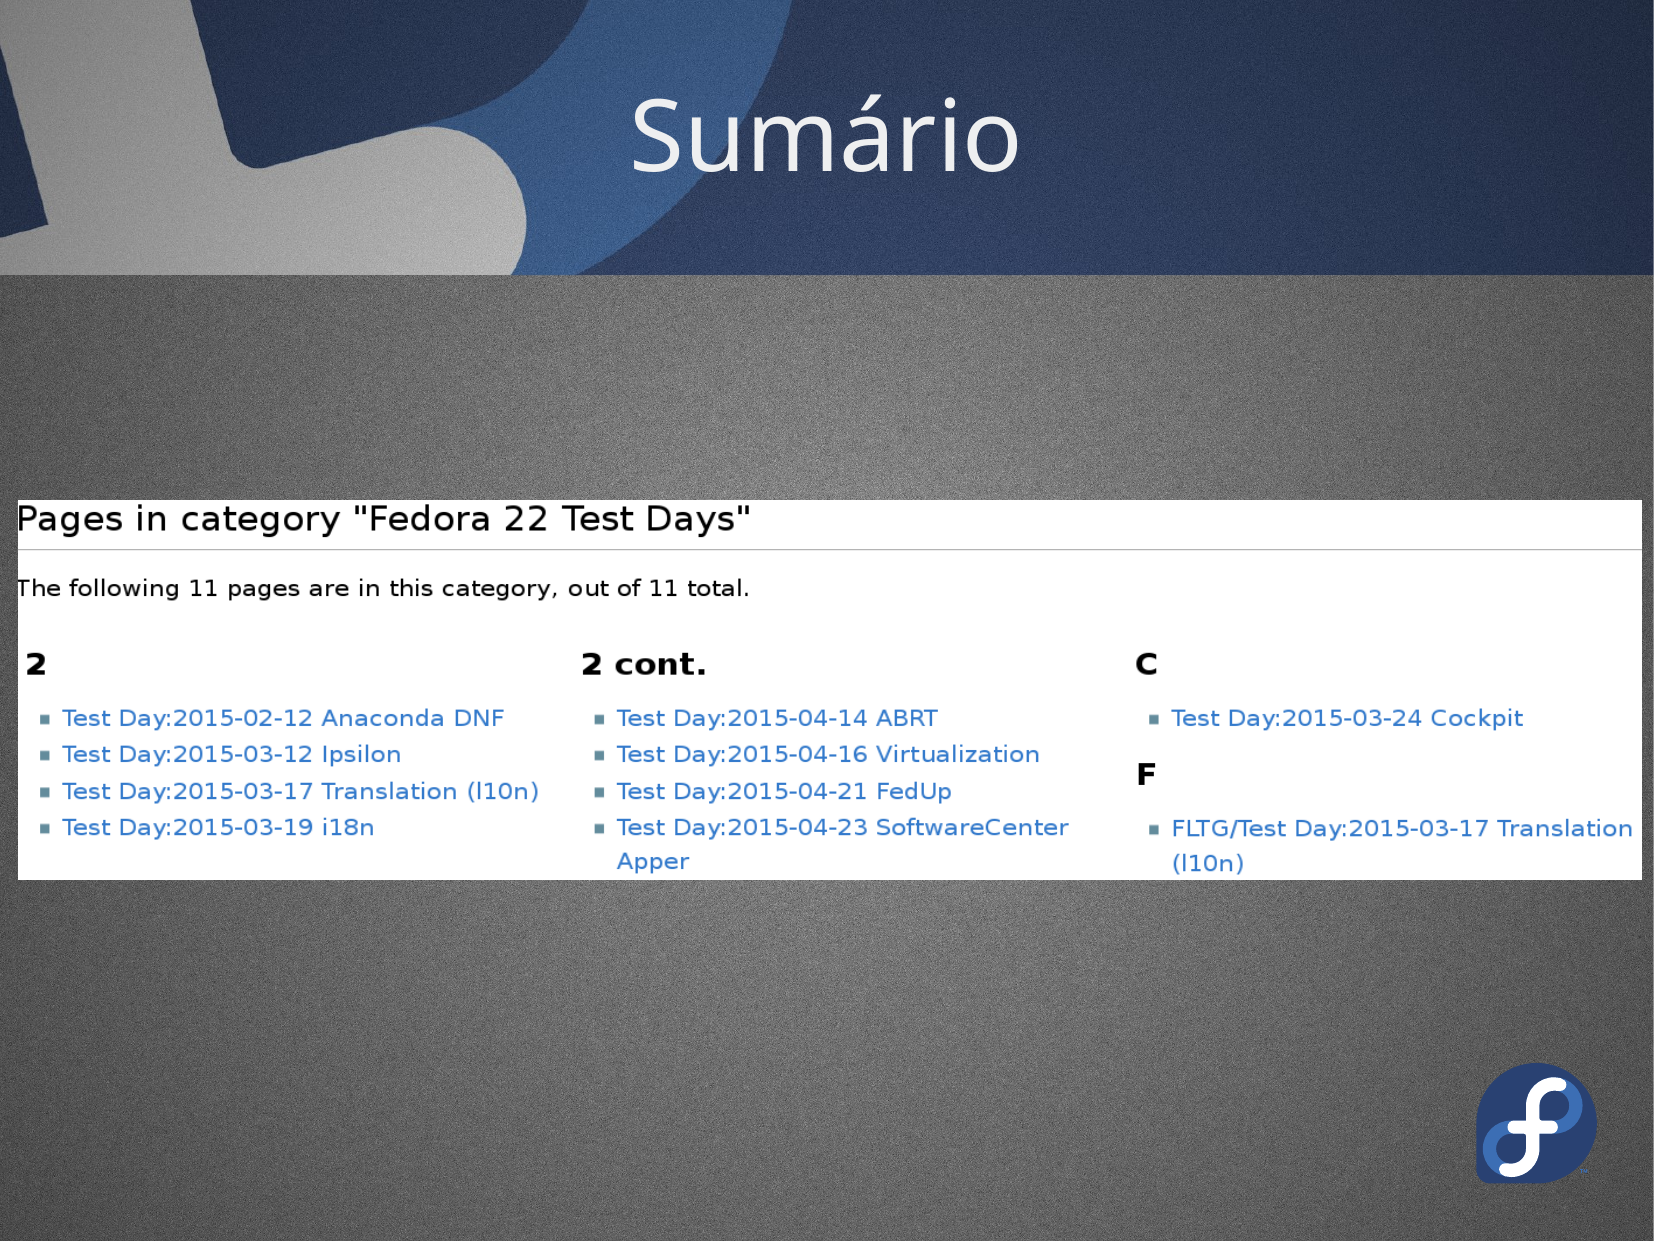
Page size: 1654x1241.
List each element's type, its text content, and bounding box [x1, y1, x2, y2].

picture [0, 0, 1654, 1241]
title Sumário [88, 29, 1565, 237]
